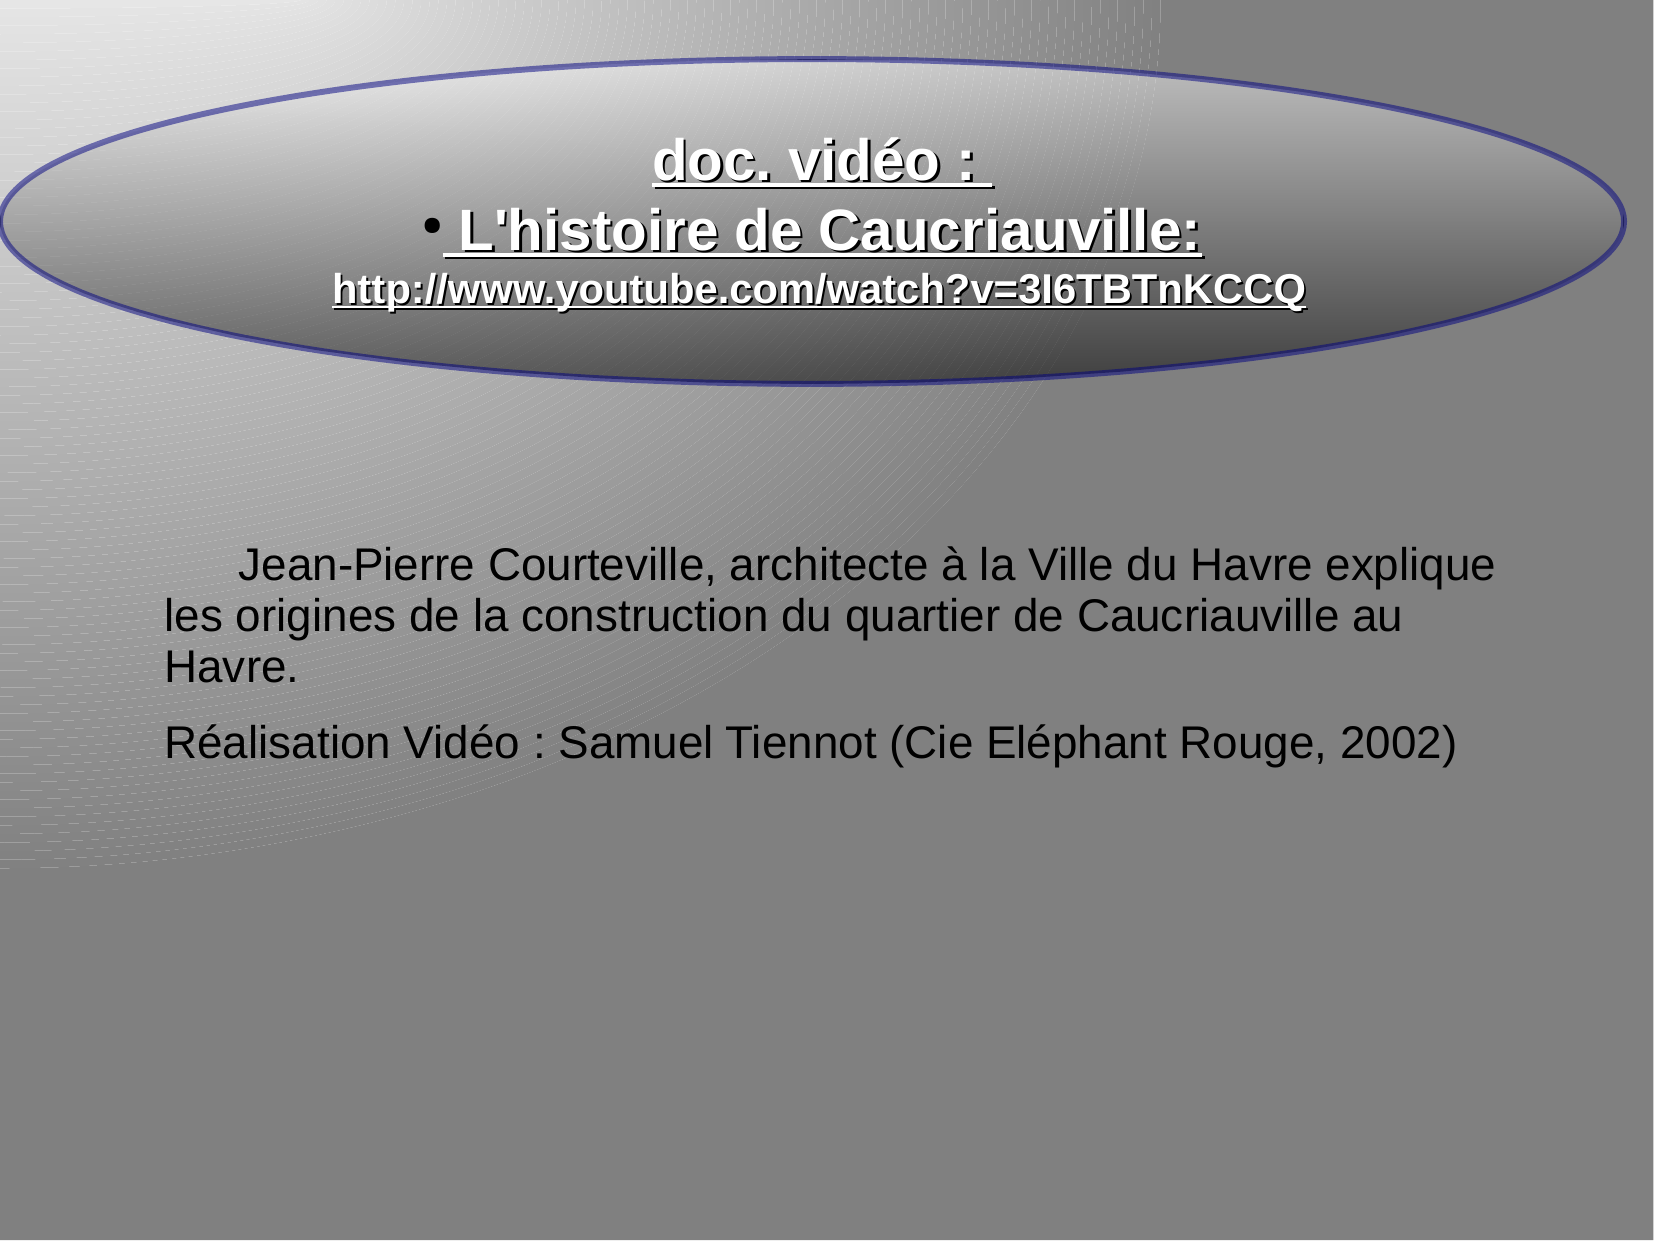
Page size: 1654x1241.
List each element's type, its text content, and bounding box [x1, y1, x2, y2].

text_box doc. vidéo : L'histoire de Caucriauville: http://www.youtube.com/watch?v=3I6TBTnKCCQ [0, 59, 1625, 384]
text_box Jean-Pierre Courteville, architecte à la Ville du Havre explique les origines de la construction du quartier de Caucriauville au Havre. Réalisation Vidéo : Samuel Tiennot (Cie Eléphant Rouge, 2002) [149, 531, 1536, 777]
